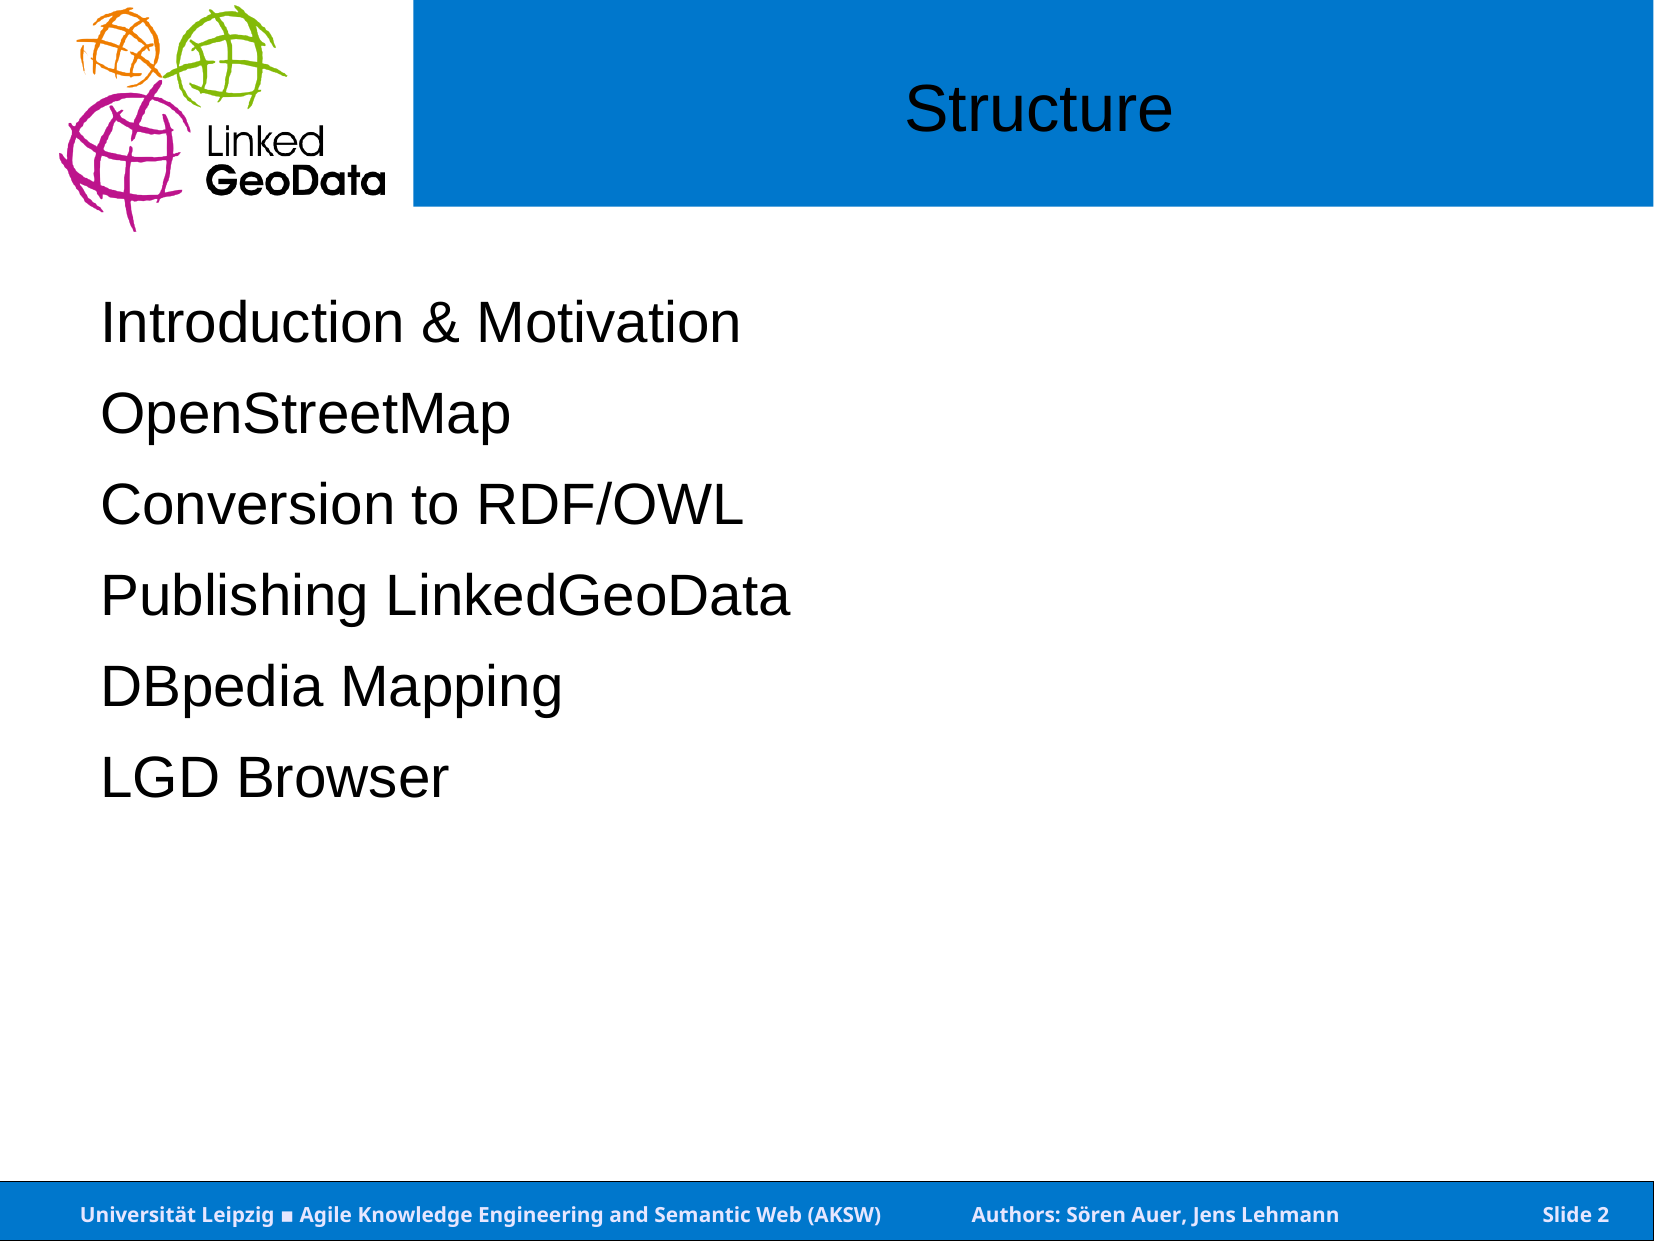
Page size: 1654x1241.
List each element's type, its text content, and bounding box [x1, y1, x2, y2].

picture [59, 5, 385, 232]
title Structure [442, 38, 1636, 178]
list Introduction & Motivation OpenStreetMap Conversion to RDF/OWL Publishing LinkedGeoData DBpedia Mapping LGD Browser [82, 290, 1571, 1109]
